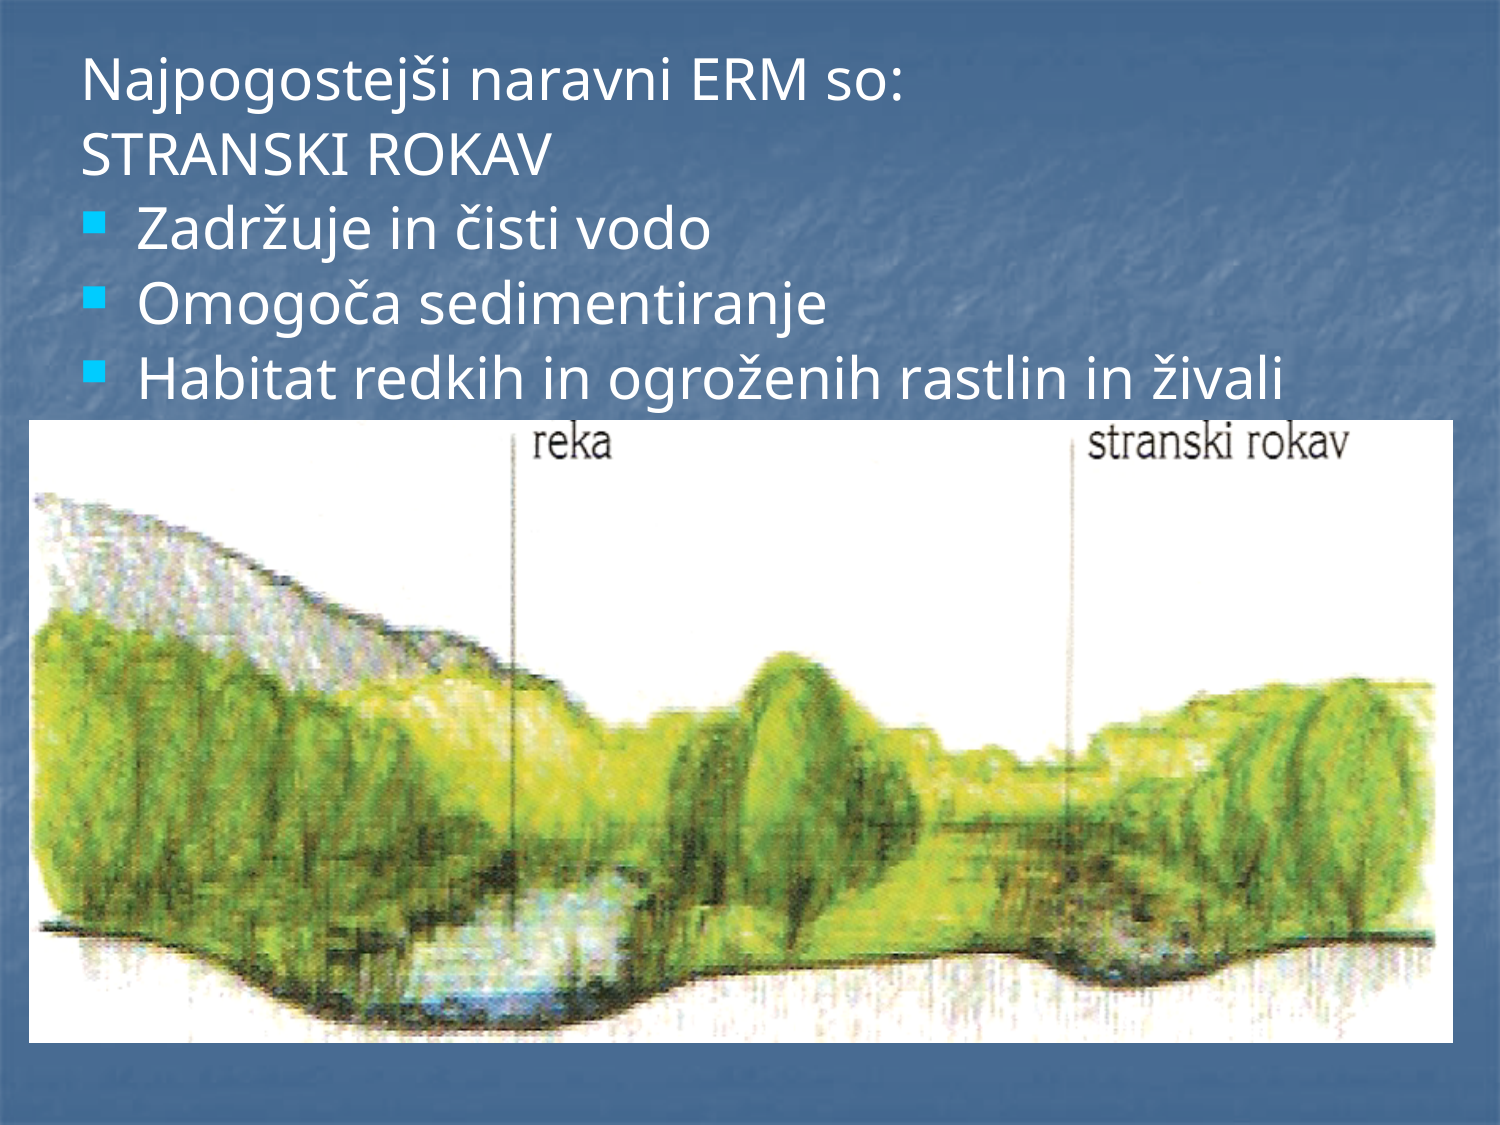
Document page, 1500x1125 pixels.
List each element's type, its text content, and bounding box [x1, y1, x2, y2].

list Najpogostejši naravni ERM so: STRANSKI ROKAV Zadržuje in čisti vodo Omogoča sedimentiranje Habitat redkih in ogroženih rastlin in živali NARAVNA STRUGA Nudi rastišča obvodnim rastlinam Življenjski prostor rib in drugih živali V tolmunih zadržuje vodo in omogoča sedimentiranje Na brzicah in slapovih bogati vodo s kisikom, na bregovih in prodiščih se čisti [64, 42, 1425, 420]
picture [0, 0, 1500, 1125]
